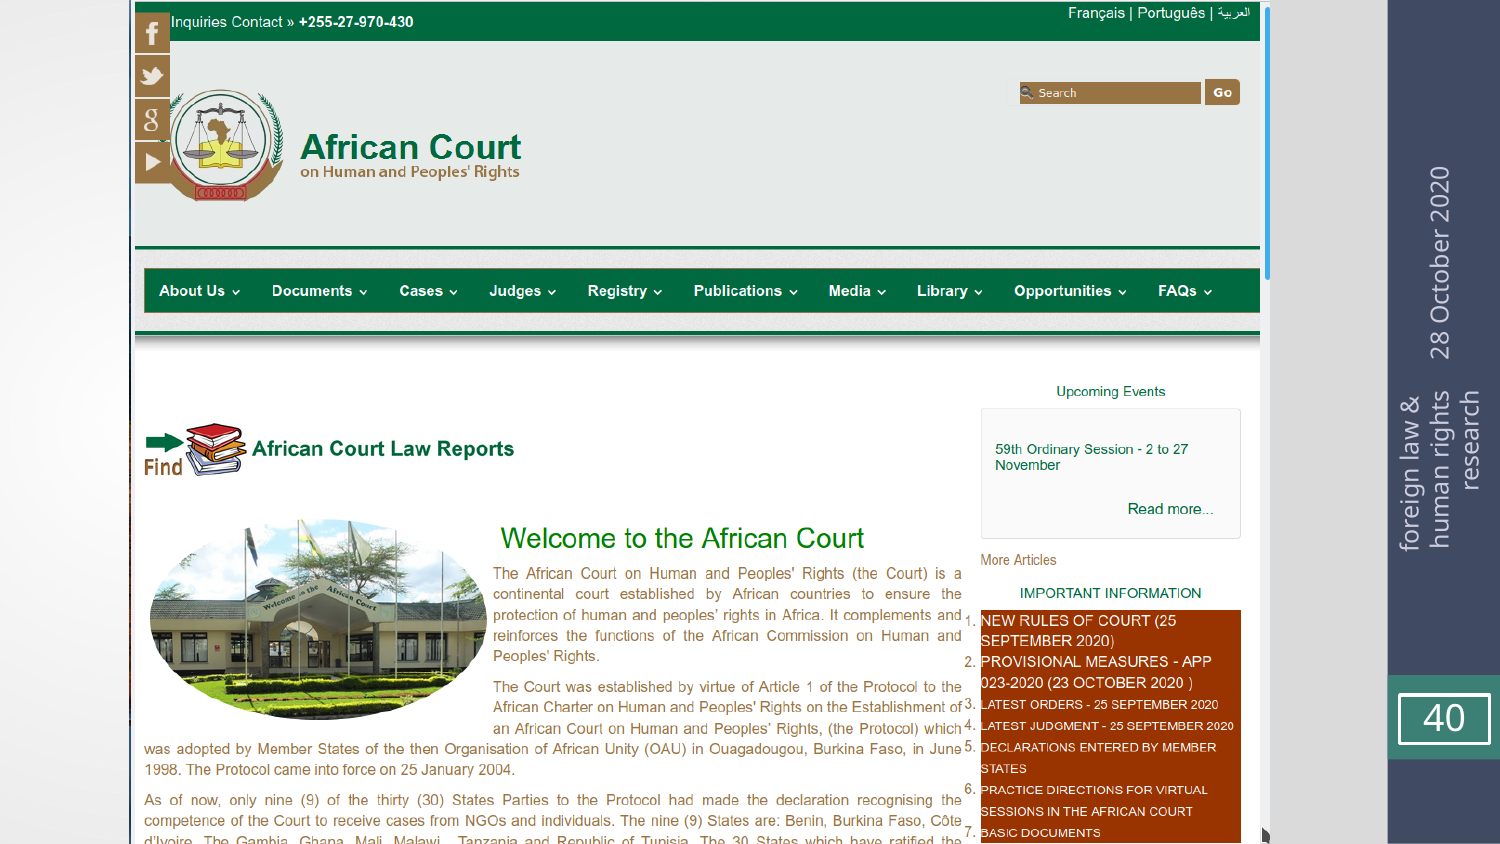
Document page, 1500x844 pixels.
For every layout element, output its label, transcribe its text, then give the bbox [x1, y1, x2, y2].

footer foreign law & human rights research [1408, 375, 1469, 667]
picture [129, 0, 1270, 844]
slide_number <number> [1399, 695, 1490, 744]
slide_number 28 October 2020 [1408, 75, 1469, 375]
